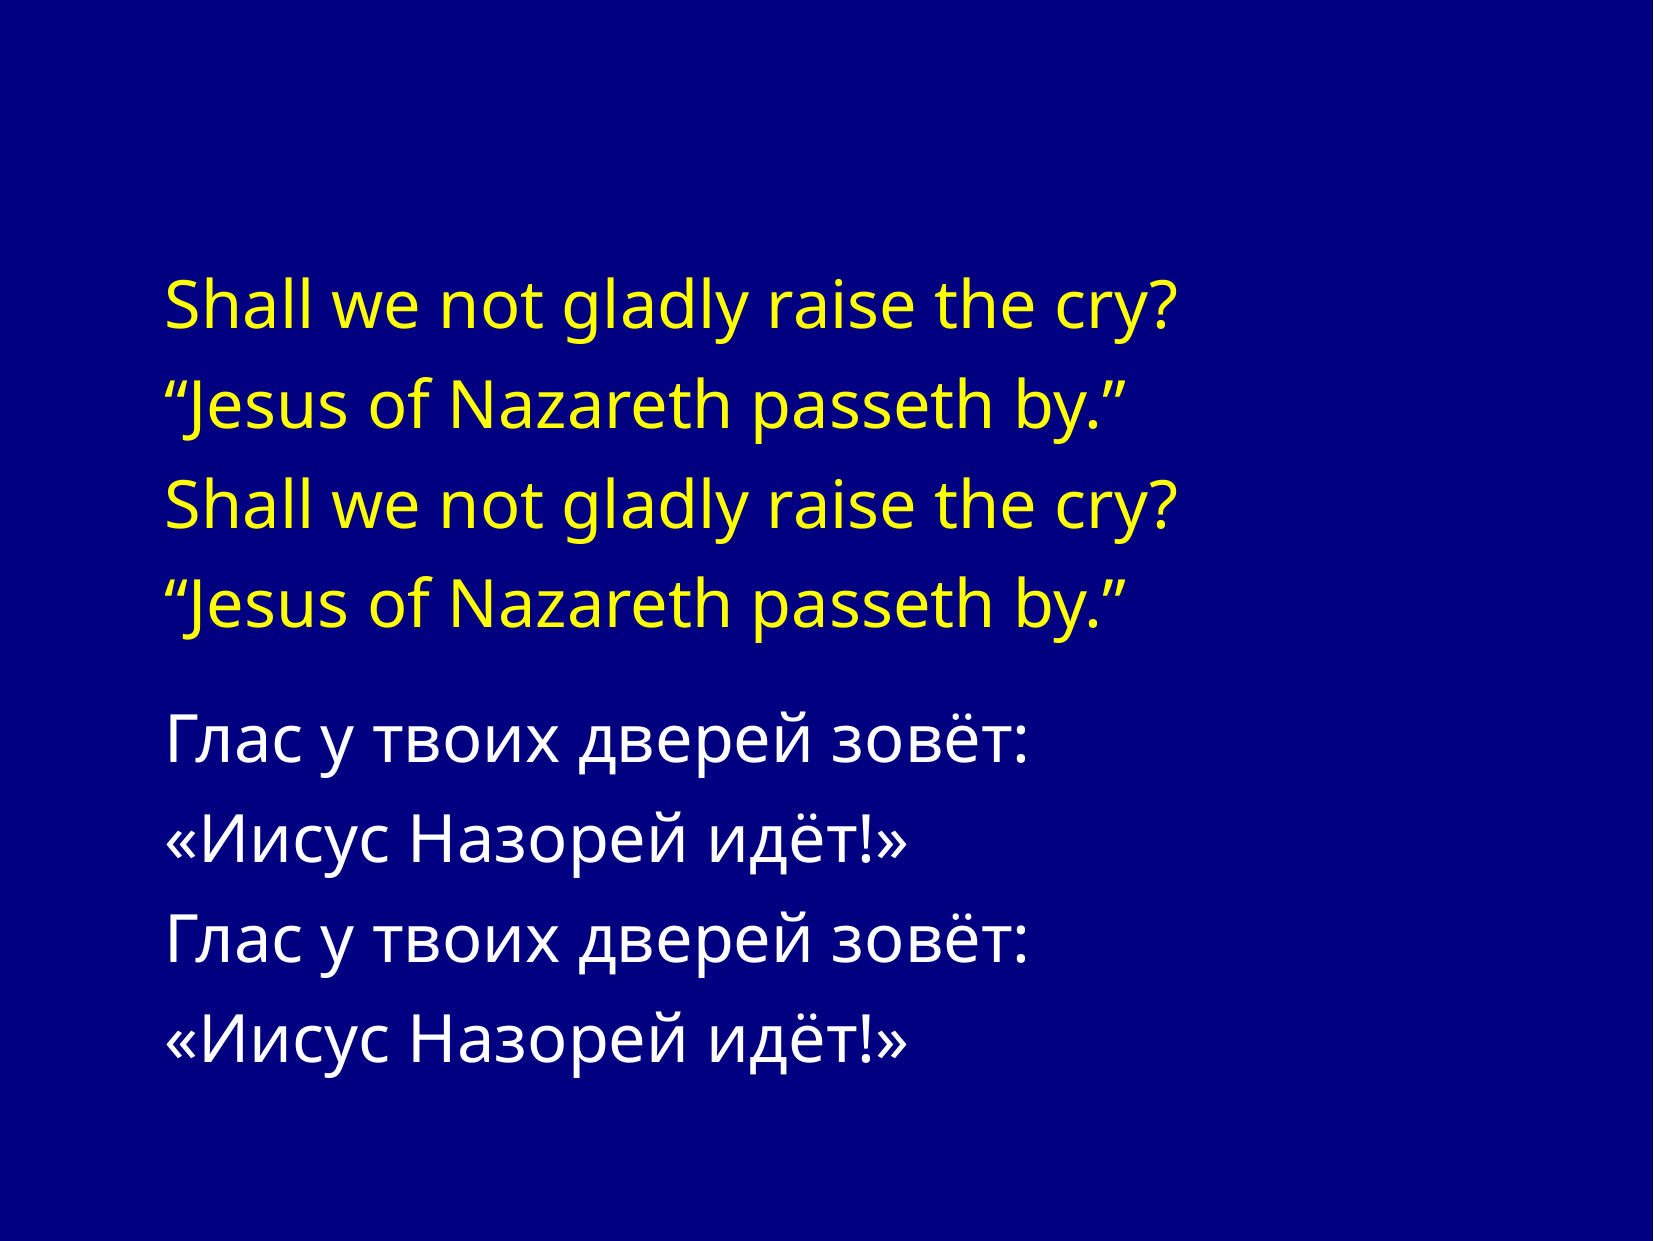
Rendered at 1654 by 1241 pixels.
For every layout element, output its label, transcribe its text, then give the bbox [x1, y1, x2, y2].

text_box Глас у твоих дверей зовёт: «Иисус Назорей идёт!» Глас у твоих дверей зовёт: «Иисус Назорей идёт!» [37, 675, 1576, 1163]
text_box Shall we not gladly raise the cry? “Jesus of Nazareth passeth by.” Shall we not gladly raise the cry? “Jesus of Nazareth passeth by.” [37, 150, 1653, 713]
